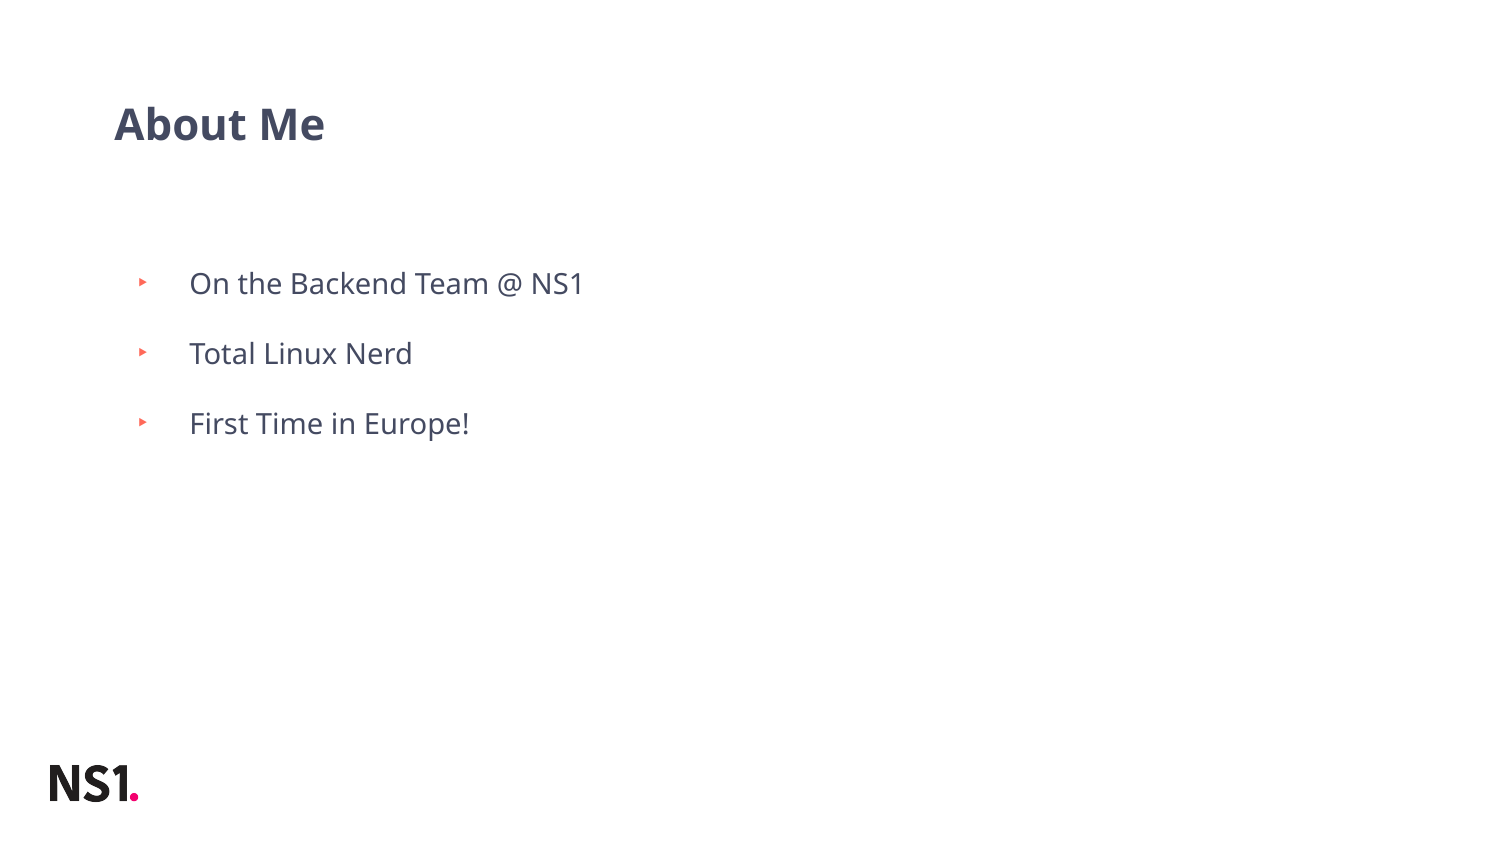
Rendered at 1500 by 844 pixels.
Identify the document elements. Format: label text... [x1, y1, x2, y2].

title About Me [103, 44, 1397, 208]
picture [46, 761, 140, 805]
list On the Backend Team @ NS1 Total Linux Nerd First Time in Europe! [103, 224, 1397, 737]
